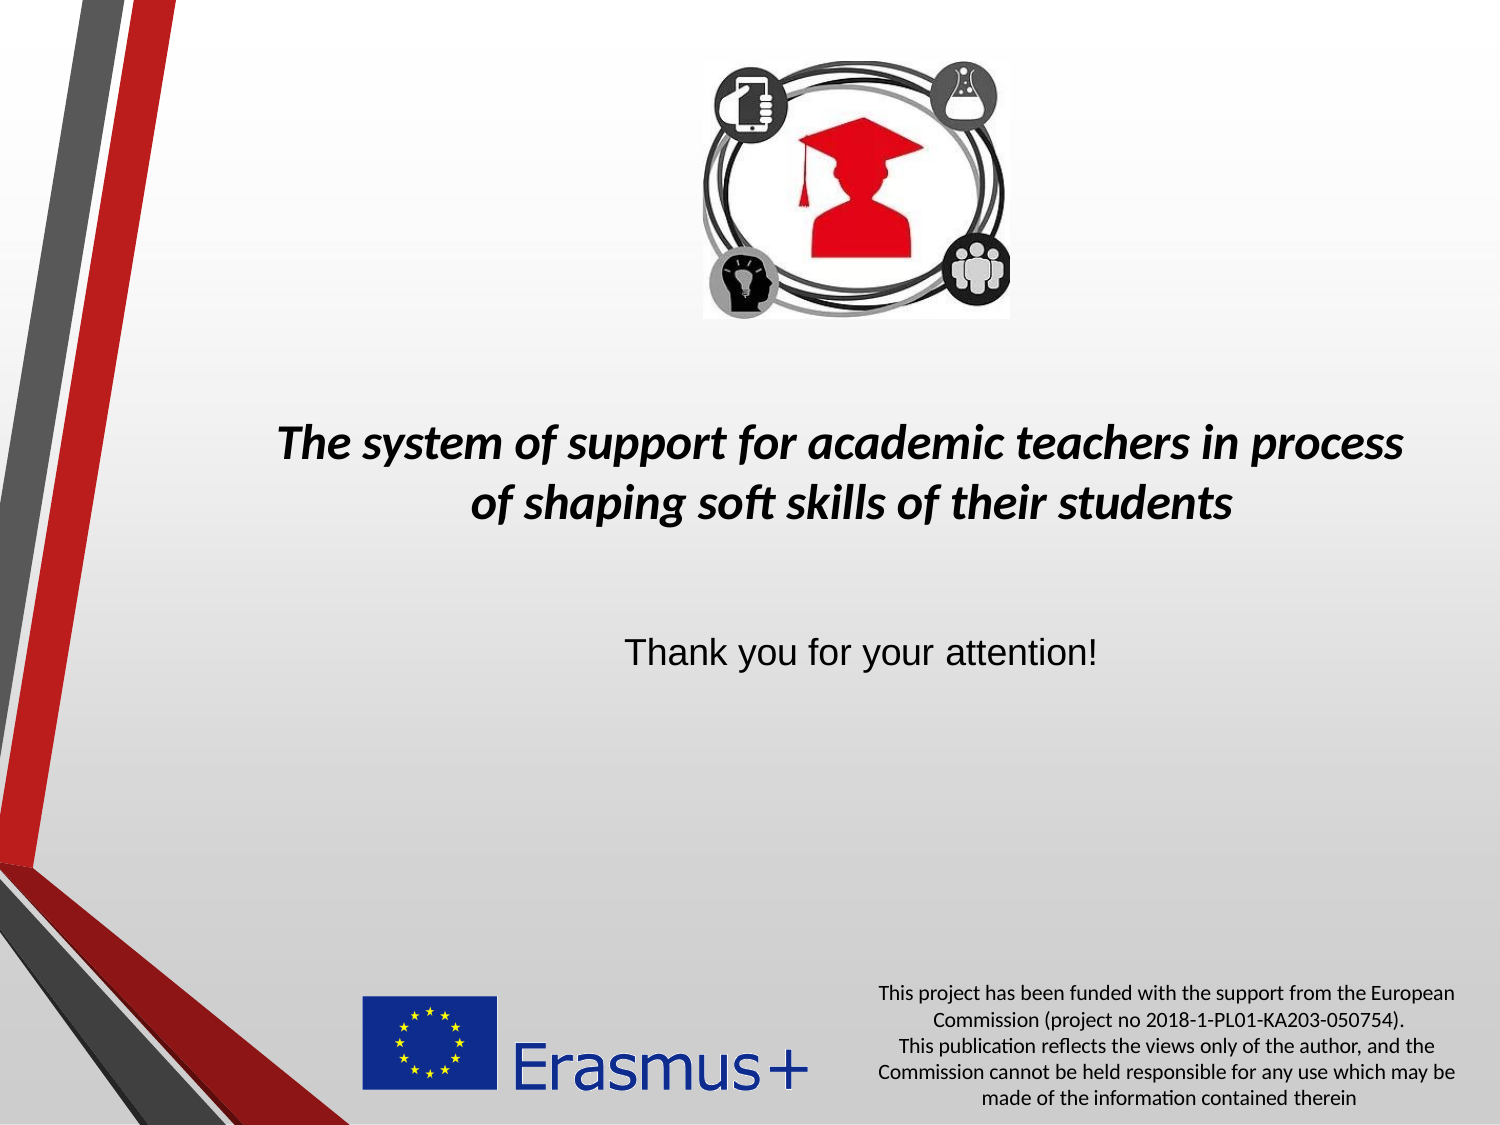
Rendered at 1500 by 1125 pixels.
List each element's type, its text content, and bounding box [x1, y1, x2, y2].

text_box This project has been funded with the support from the European Commission (project no 2018-1-PL01-KA203-050754). This publication reflects the views only of the author, and the Commission cannot be held responsible for any use which may be made of the information contained therein [874, 976, 1463, 1111]
title The system of support for academic teachers in process of shaping soft skills of their students [274, 407, 1415, 598]
text_box Thank you for your attention! [622, 626, 1104, 674]
text_box [0, 0, 1500, 1125]
